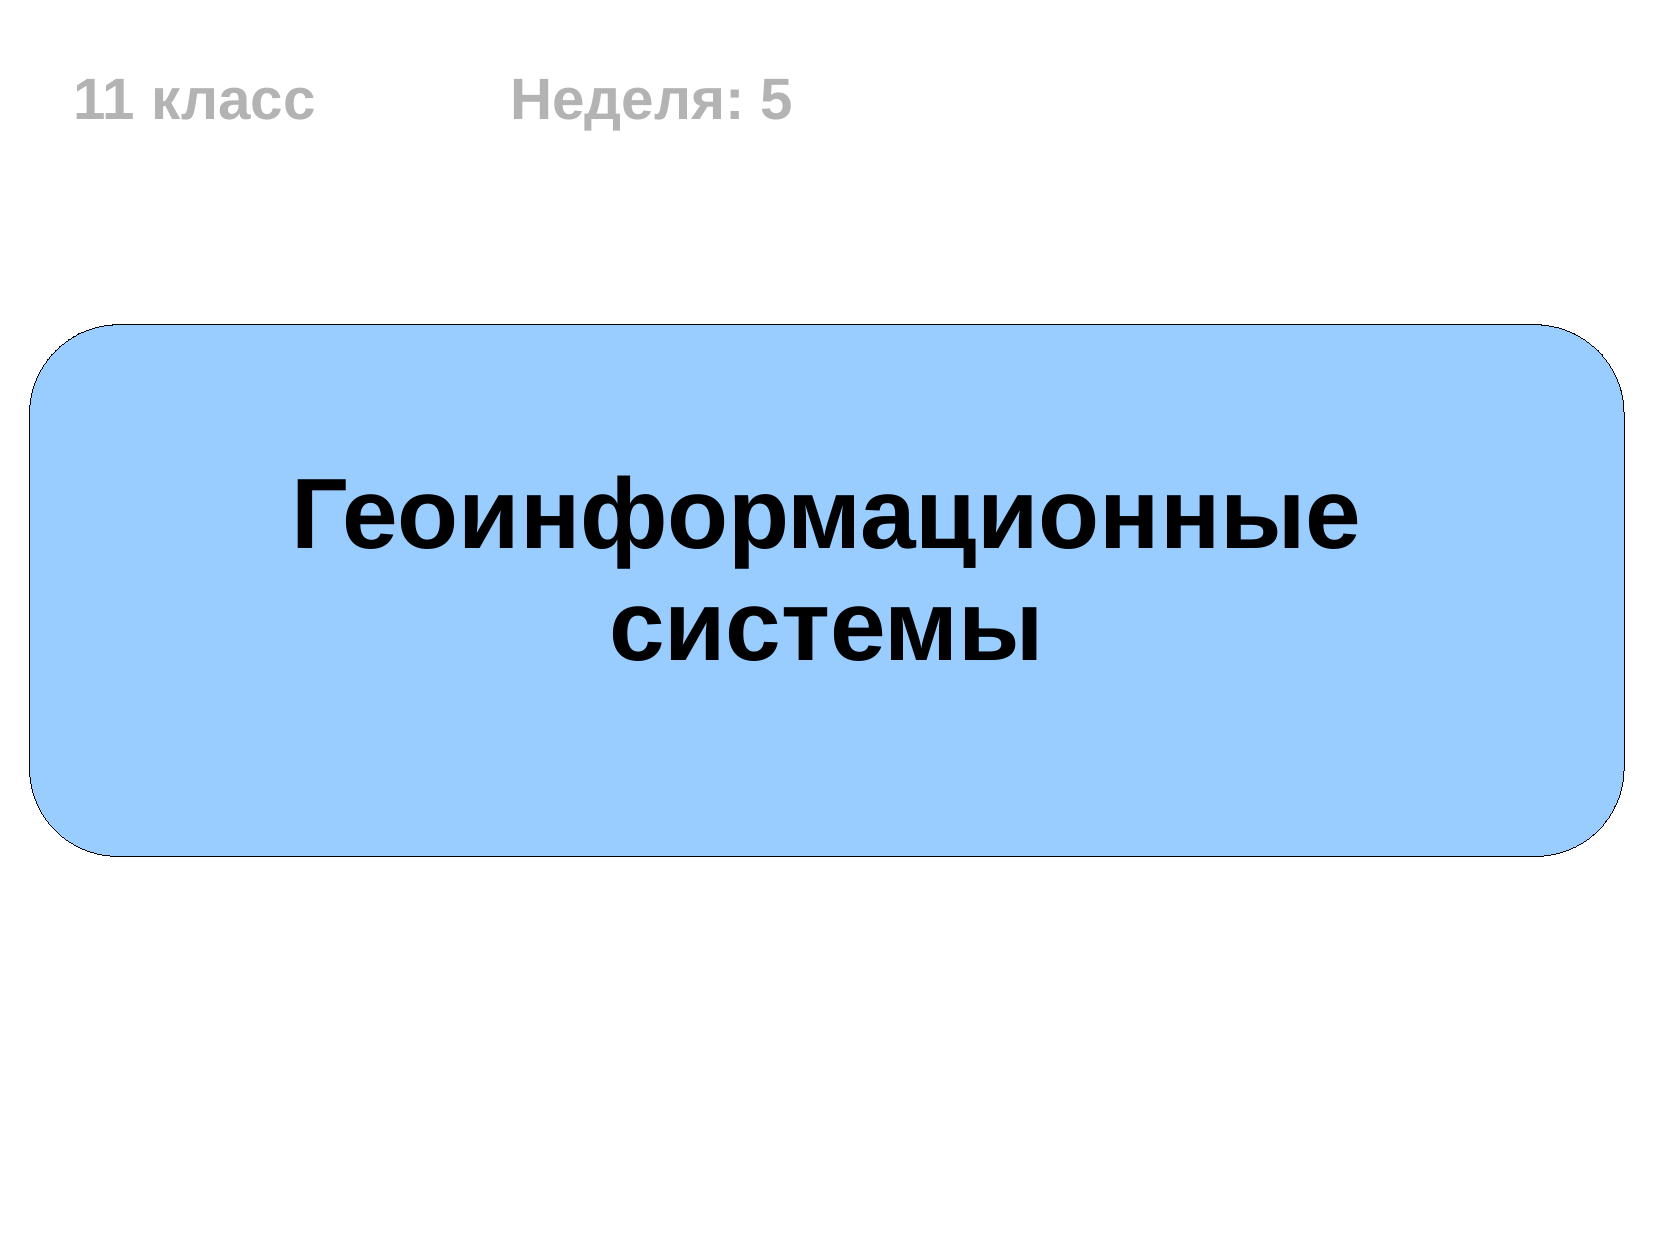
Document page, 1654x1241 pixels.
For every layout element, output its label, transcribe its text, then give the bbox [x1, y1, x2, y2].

text_box Геоинформационные системы [29, 324, 1625, 857]
text_box 11 класс Неделя: 5 [59, 59, 1034, 141]
